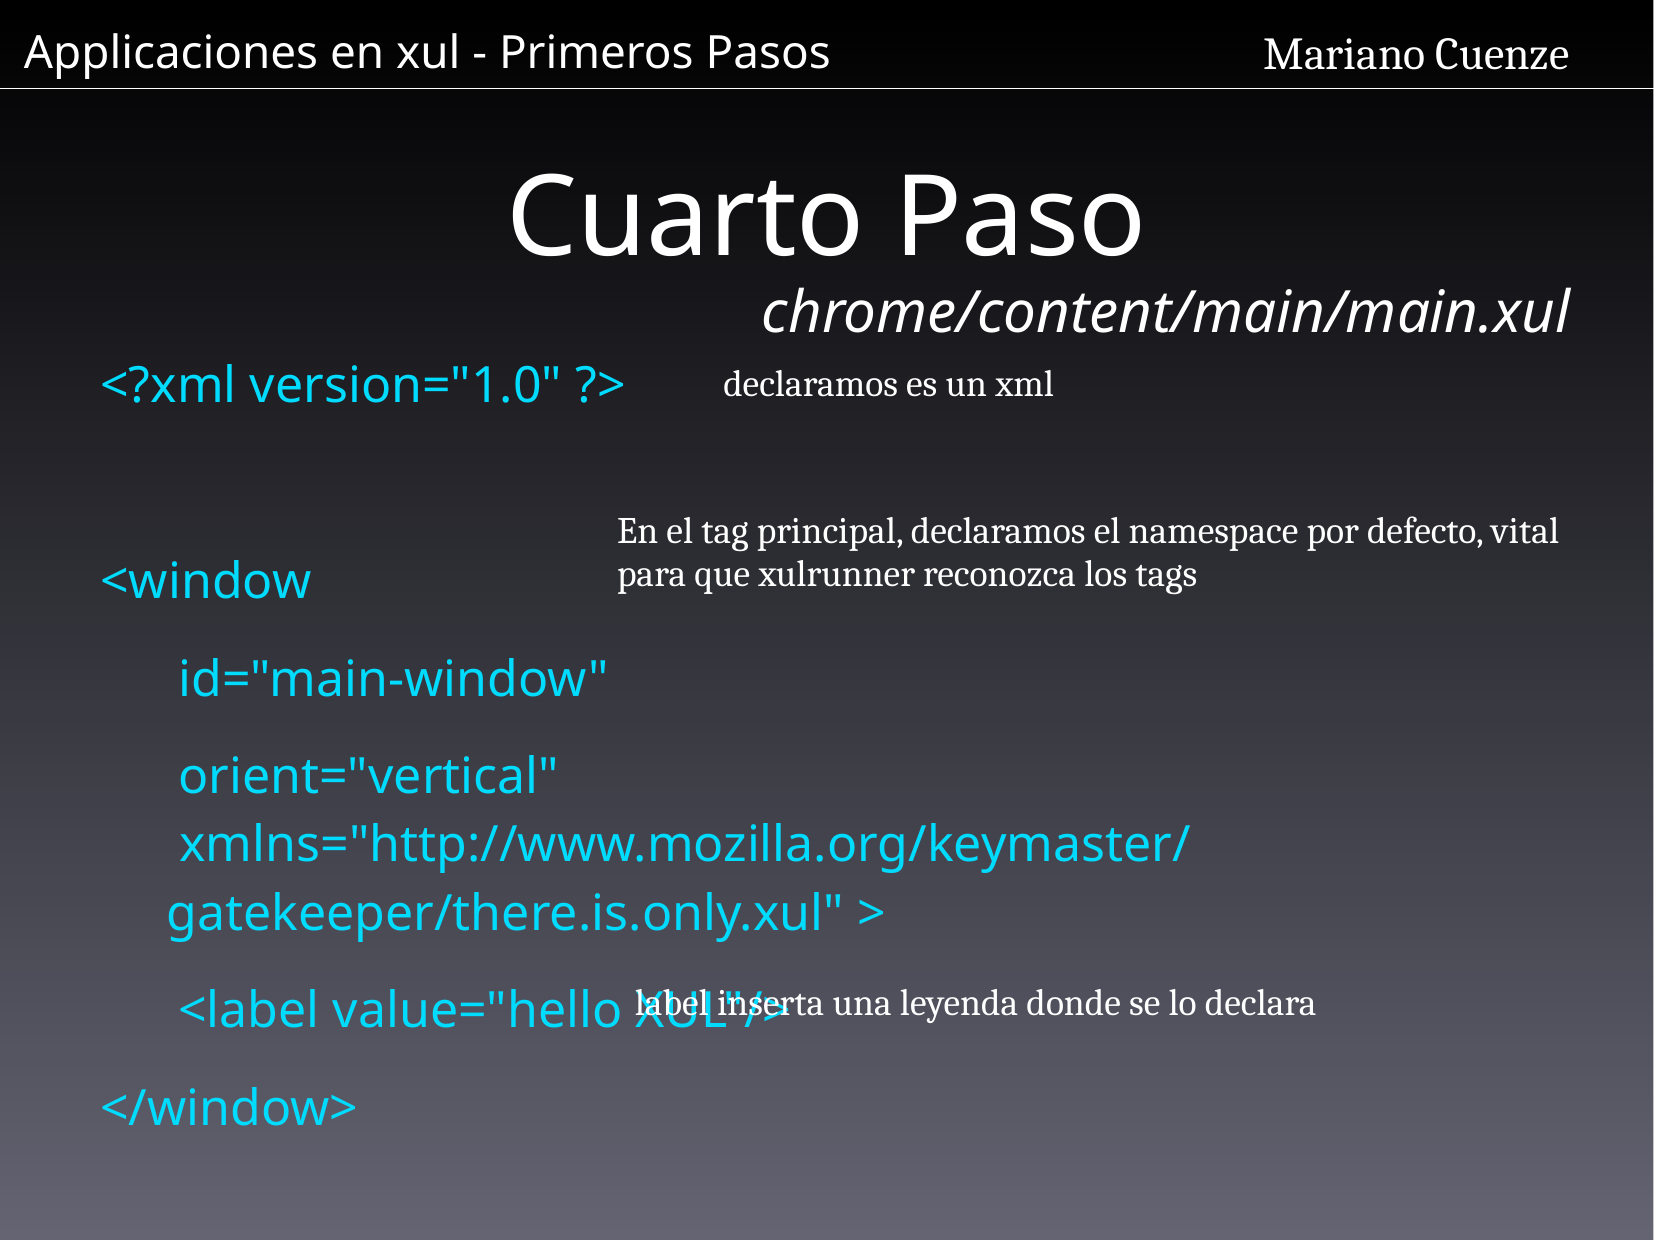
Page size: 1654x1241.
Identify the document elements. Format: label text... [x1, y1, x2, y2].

text_box declaramos es un xml [708, 355, 1654, 414]
title chrome/content/main/main.xul [82, 265, 1571, 349]
title Cuarto Paso [82, 108, 1571, 265]
text_box Mariano Cuenze [1249, 20, 1648, 88]
text_box label inserta una leyenda donde se lo declara [620, 974, 1654, 1033]
list <?xml version="1.0" ?> <window id="main-window" orient="vertical" xmlns="http://www.mozilla.org/keymaster/ gatekeeper/there.is.only.xul" > <label value="hello XUL"/> </window> [82, 349, 1571, 1153]
text_box En el tag principal, declaramos el namespace por defecto, vital para que xulrunner reconozca los tags [602, 501, 1636, 604]
text_box Applicaciones en xul - Primeros Pasos [9, 11, 899, 80]
